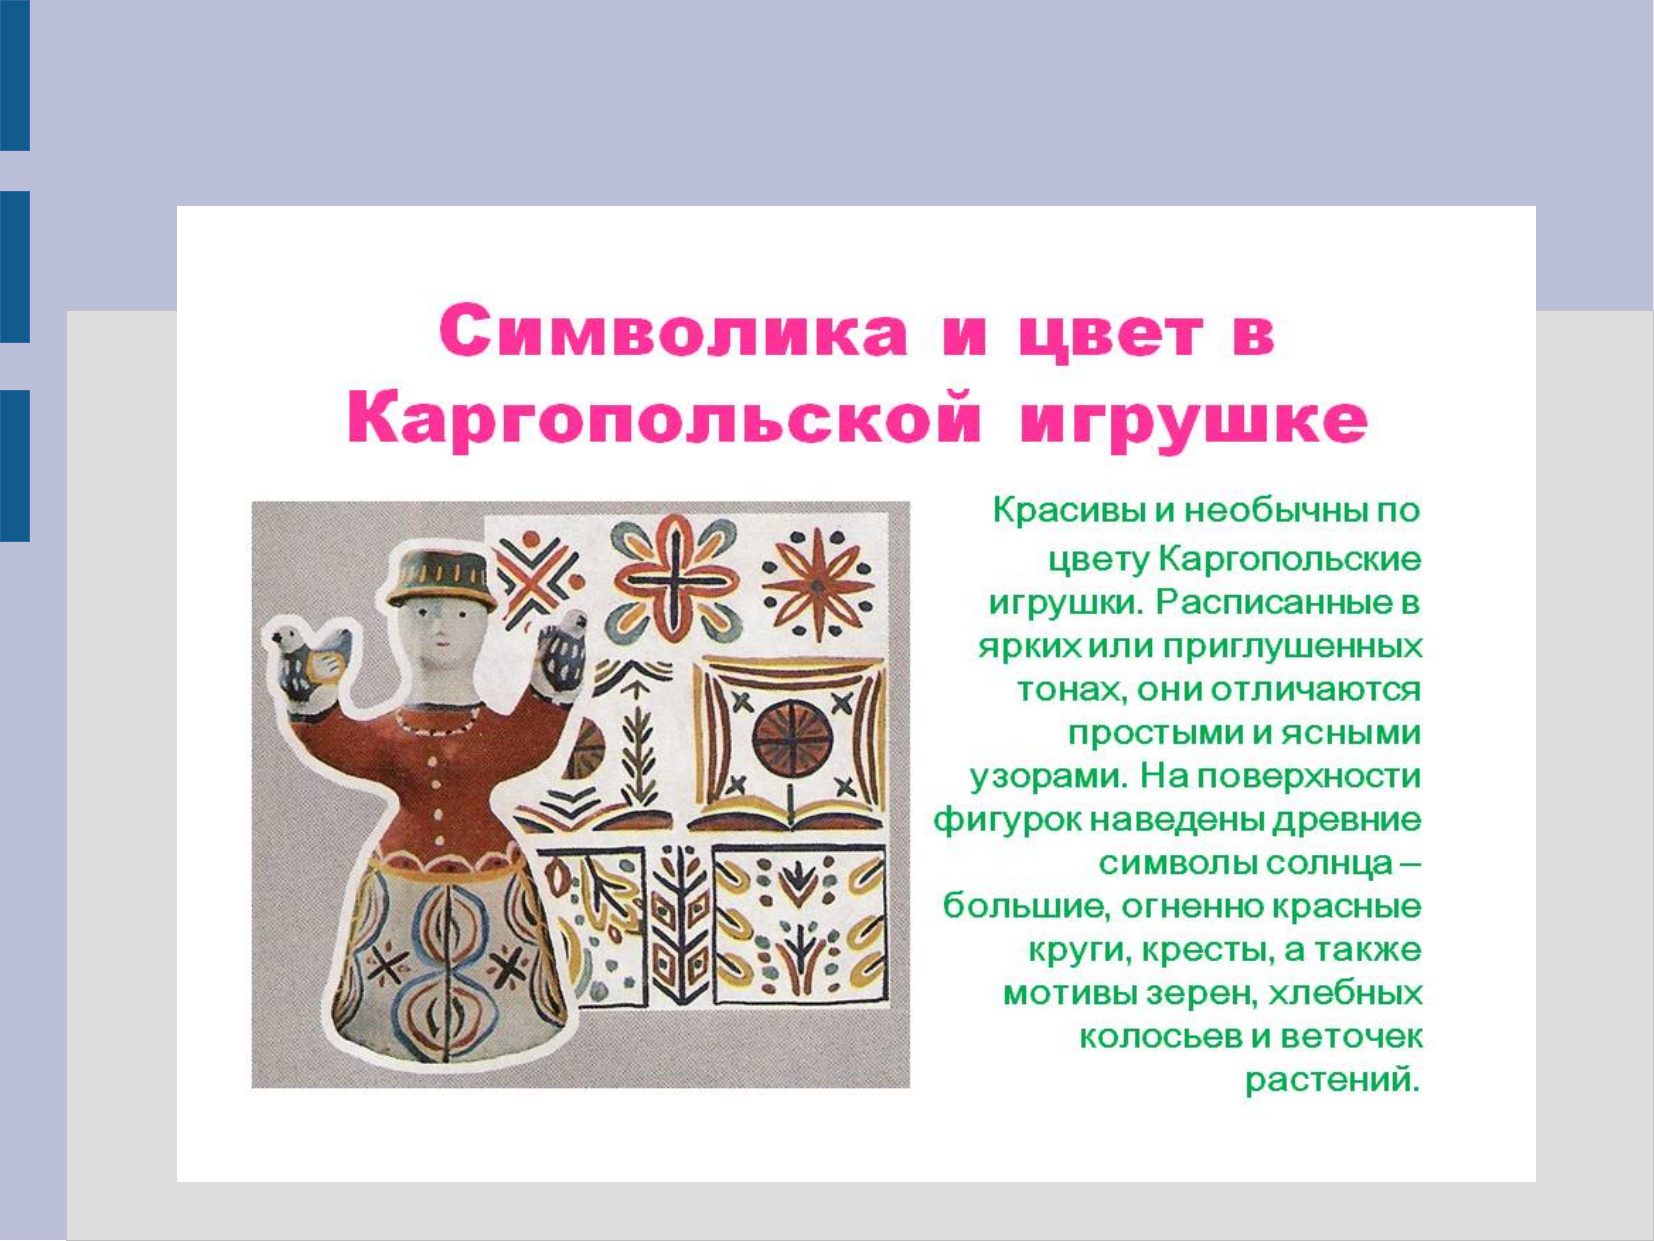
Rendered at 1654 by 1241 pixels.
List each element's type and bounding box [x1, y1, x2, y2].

picture [177, 206, 1536, 1182]
